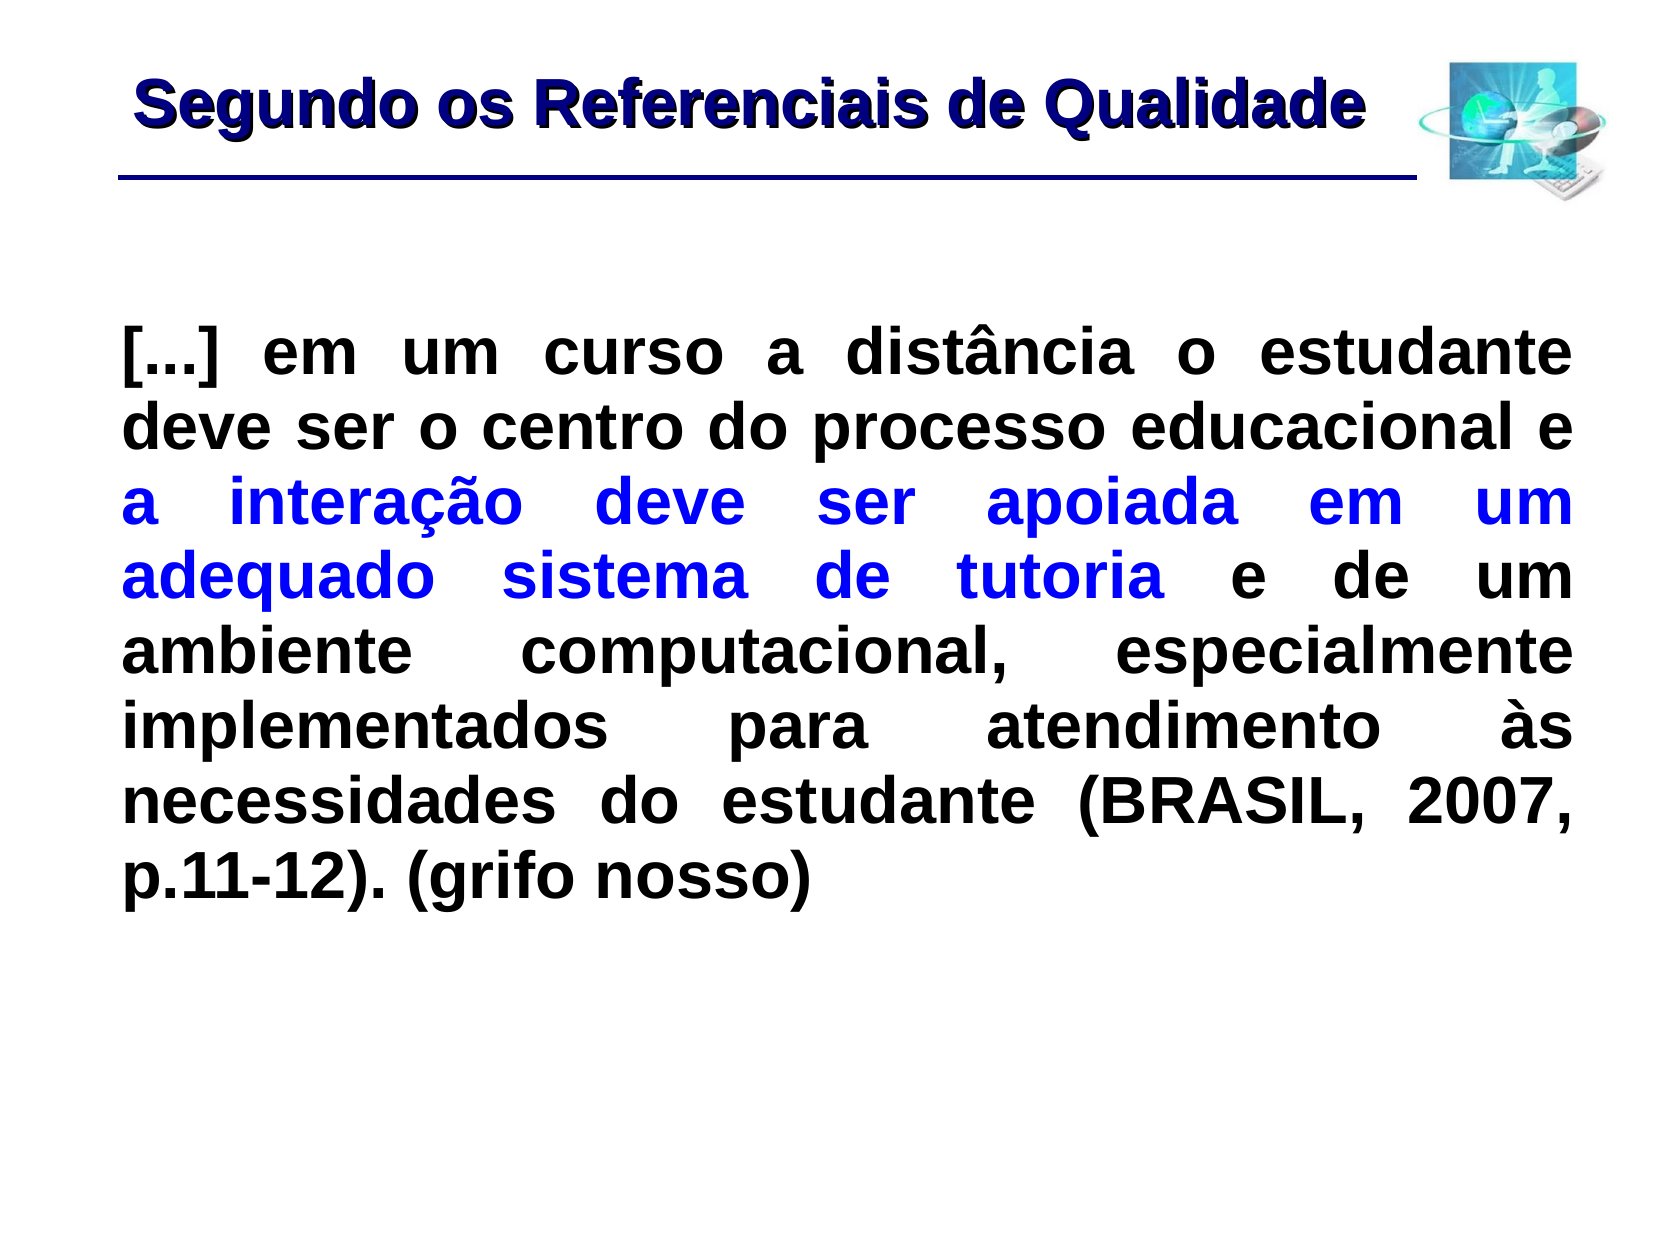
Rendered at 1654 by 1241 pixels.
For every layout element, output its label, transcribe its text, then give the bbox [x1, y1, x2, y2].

picture [1417, 59, 1609, 211]
text_box [...] em um curso a distância o estudante deve ser o centro do processo educacional e a interação deve ser apoiada em um adequado sistema de tutoria e de um ambiente computacional, especialmente implementados para atendimento às necessidades do estudante (BRASIL, 2007, p.11-12). (grifo nosso) [106, 306, 1591, 968]
text_box Segundo os Referenciais de Qualidade [118, 58, 1403, 148]
